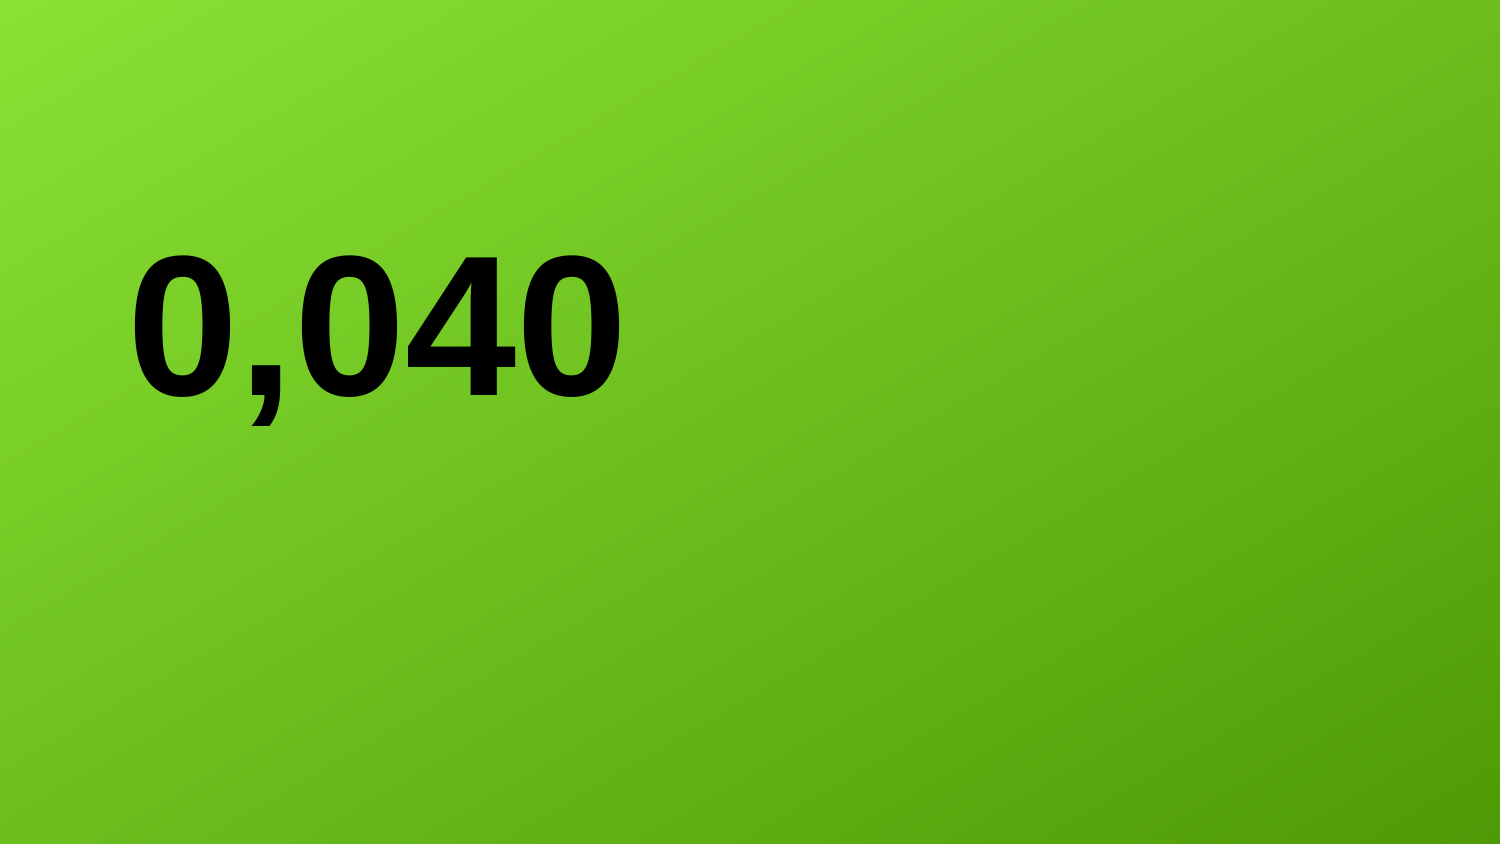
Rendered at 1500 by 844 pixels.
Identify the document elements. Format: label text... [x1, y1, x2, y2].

title 0,040 [112, 259, 1388, 450]
